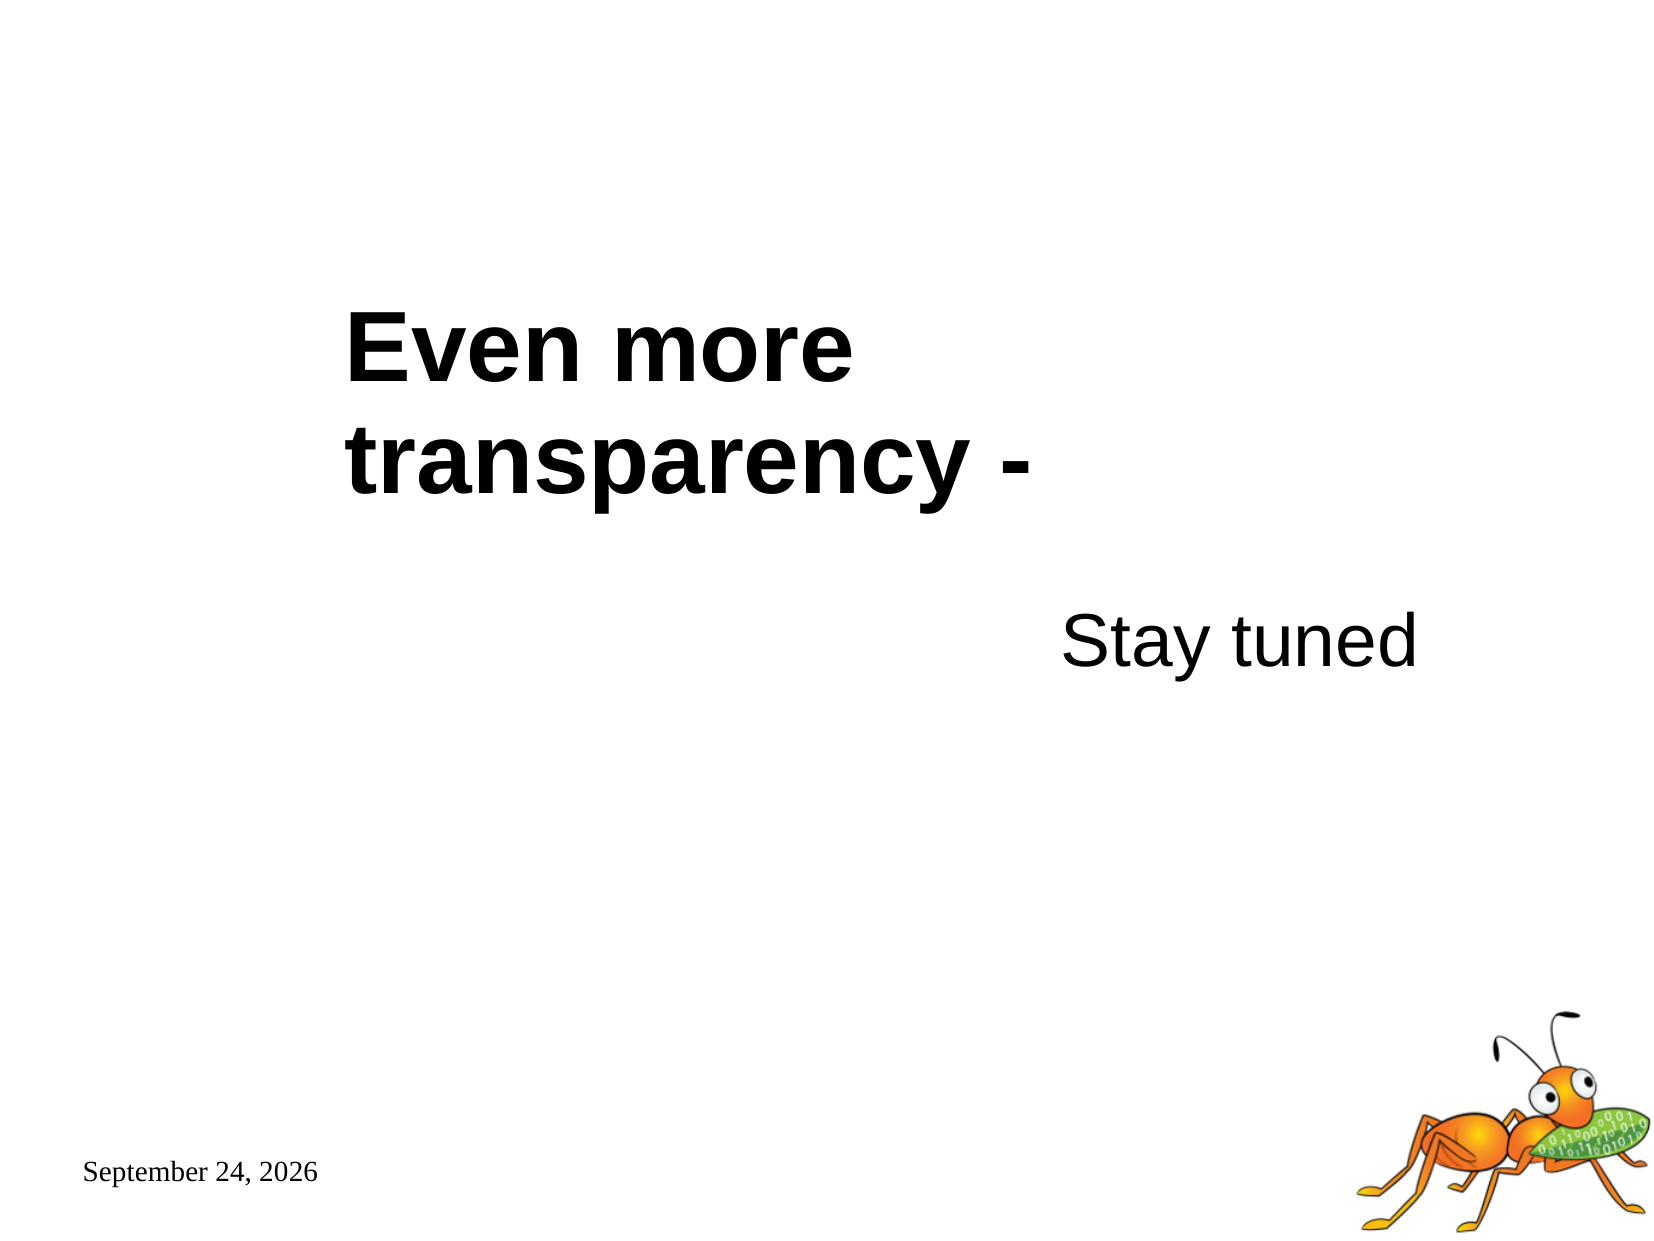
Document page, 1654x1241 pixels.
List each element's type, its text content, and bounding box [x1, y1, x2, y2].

picture [1353, 1009, 1654, 1235]
text_box Even more transparency - Stay tuned [330, 284, 1435, 691]
